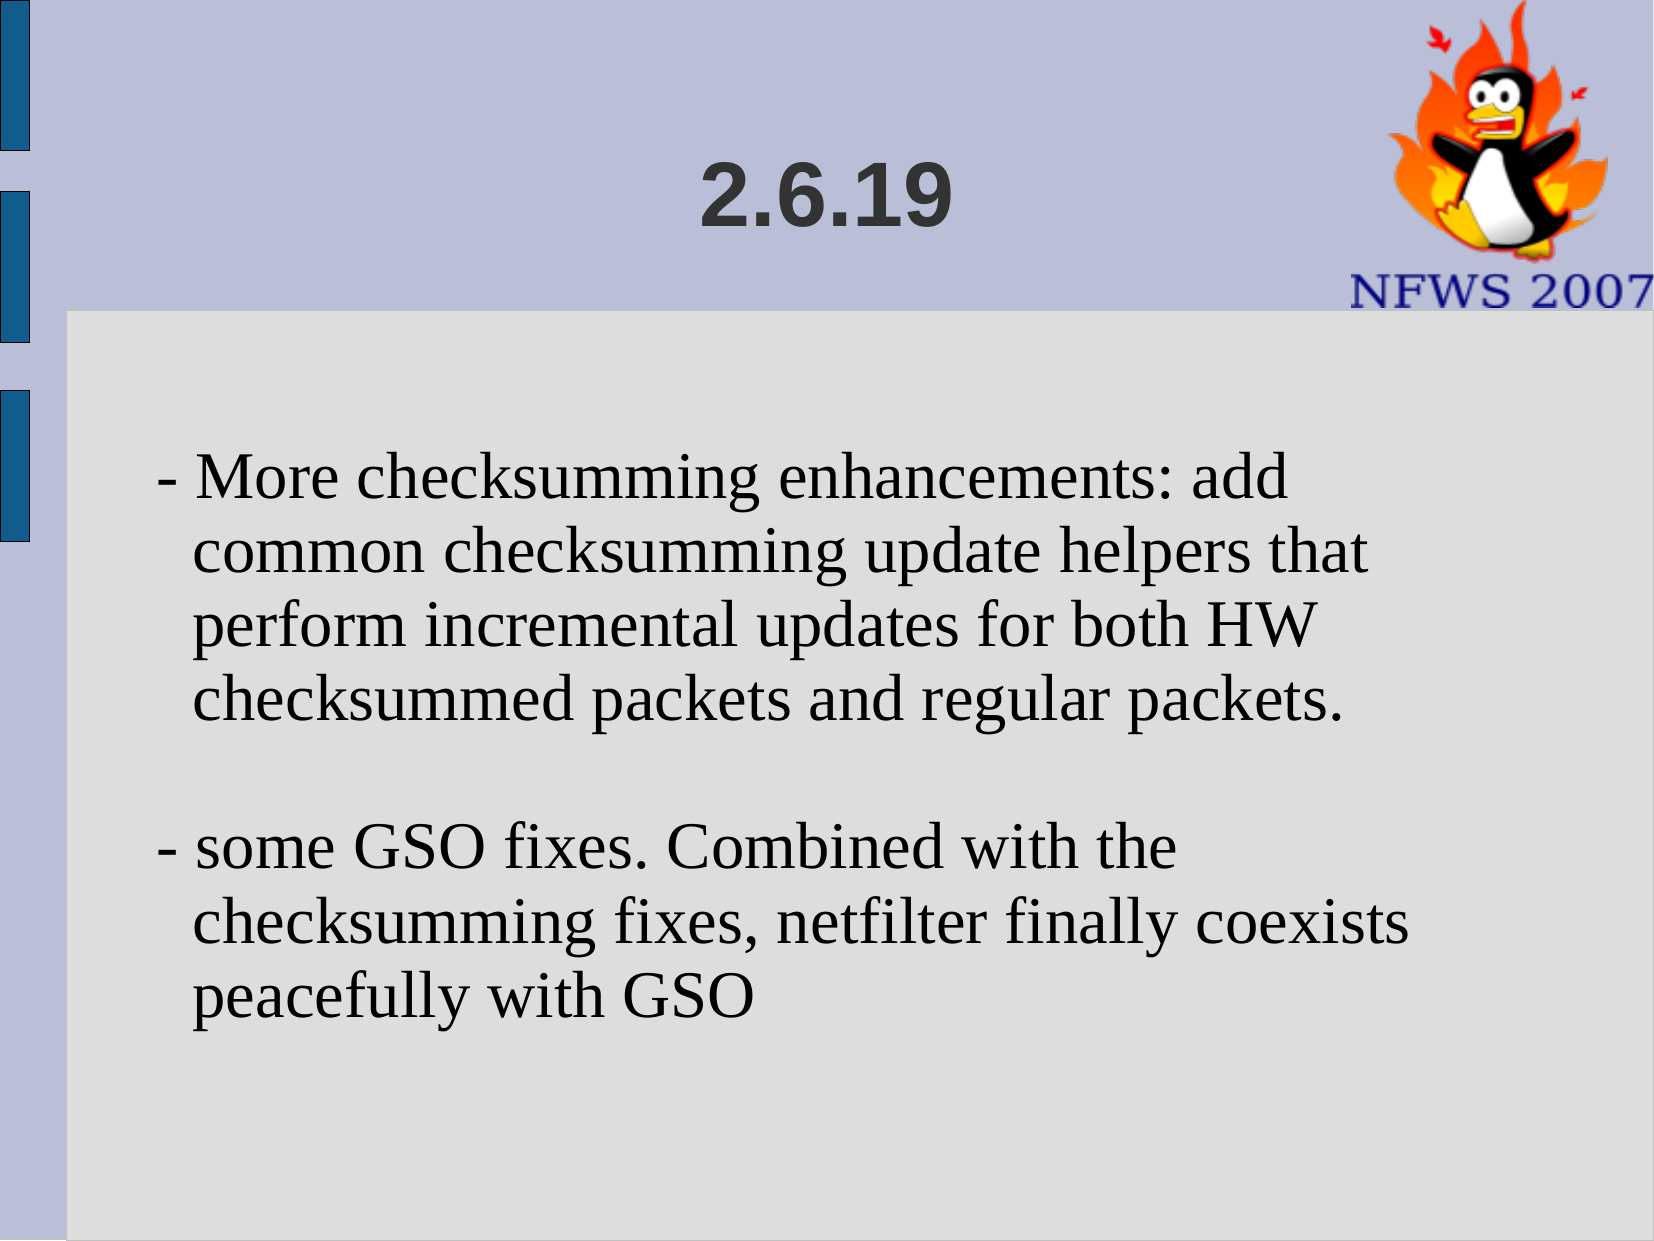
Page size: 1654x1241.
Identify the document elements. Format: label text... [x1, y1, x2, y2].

subtitle - More checksumming enhancements: add common checksumming update helpers that perform incremental updates for both HW checksummed packets and regular packets. - some GSO fixes. Combined with the checksumming fixes, netfilter finally coexists peacefully with GSO [121, 352, 1534, 1119]
picture [1351, 0, 1654, 308]
title 2.6.19 [121, 98, 1351, 291]
